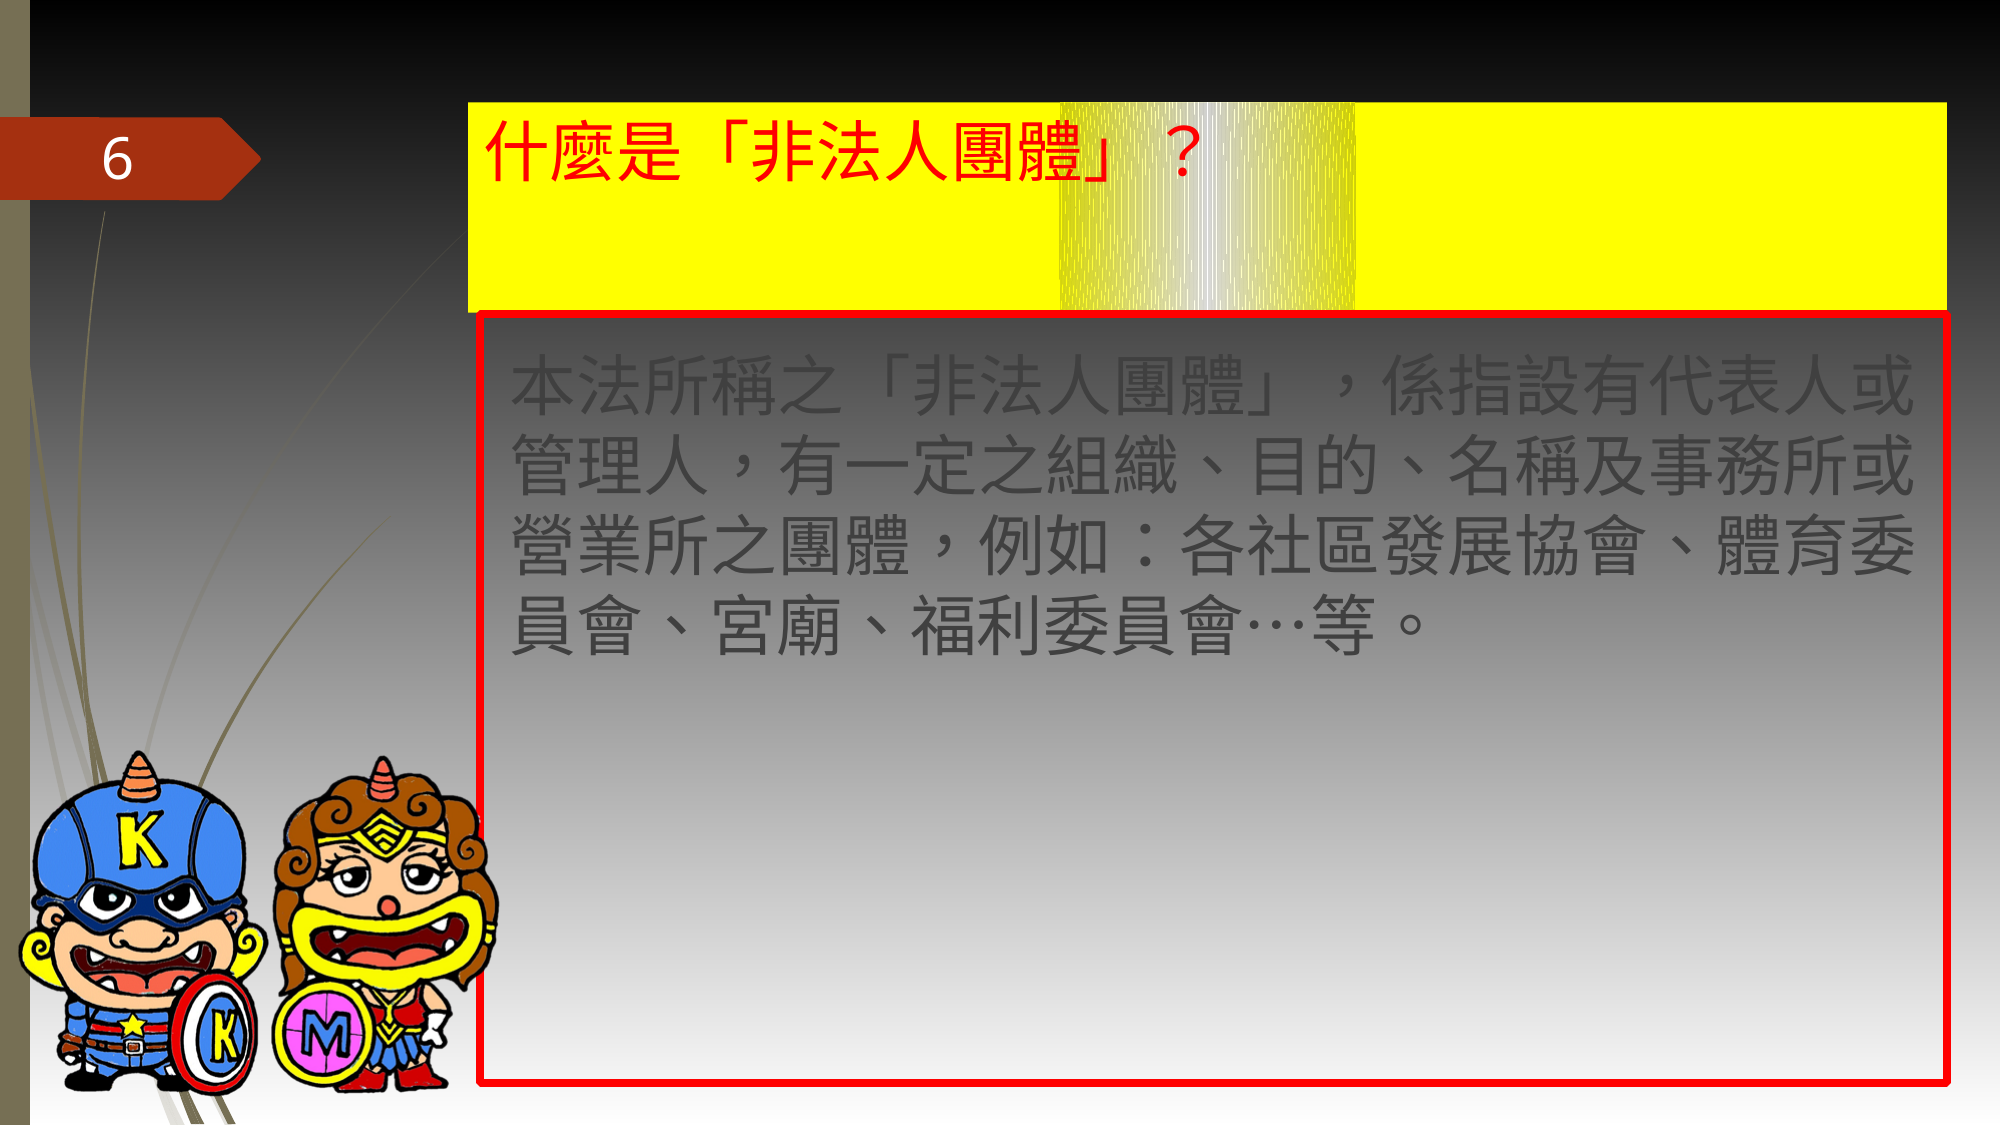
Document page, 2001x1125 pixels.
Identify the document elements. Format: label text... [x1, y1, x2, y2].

list 本法所稱之「非法人團體」，係指設有代表人或管理人，有一定之組織、目的、名稱及事務所或營業所之團體，例如：各社區發展協會、體育委員會、宮廟、福利委員會…等。 [480, 313, 1947, 1084]
title 什麼是「非法人團體」？ [468, 102, 1947, 313]
text_box 6 [86, 114, 199, 199]
picture [0, 745, 510, 1101]
